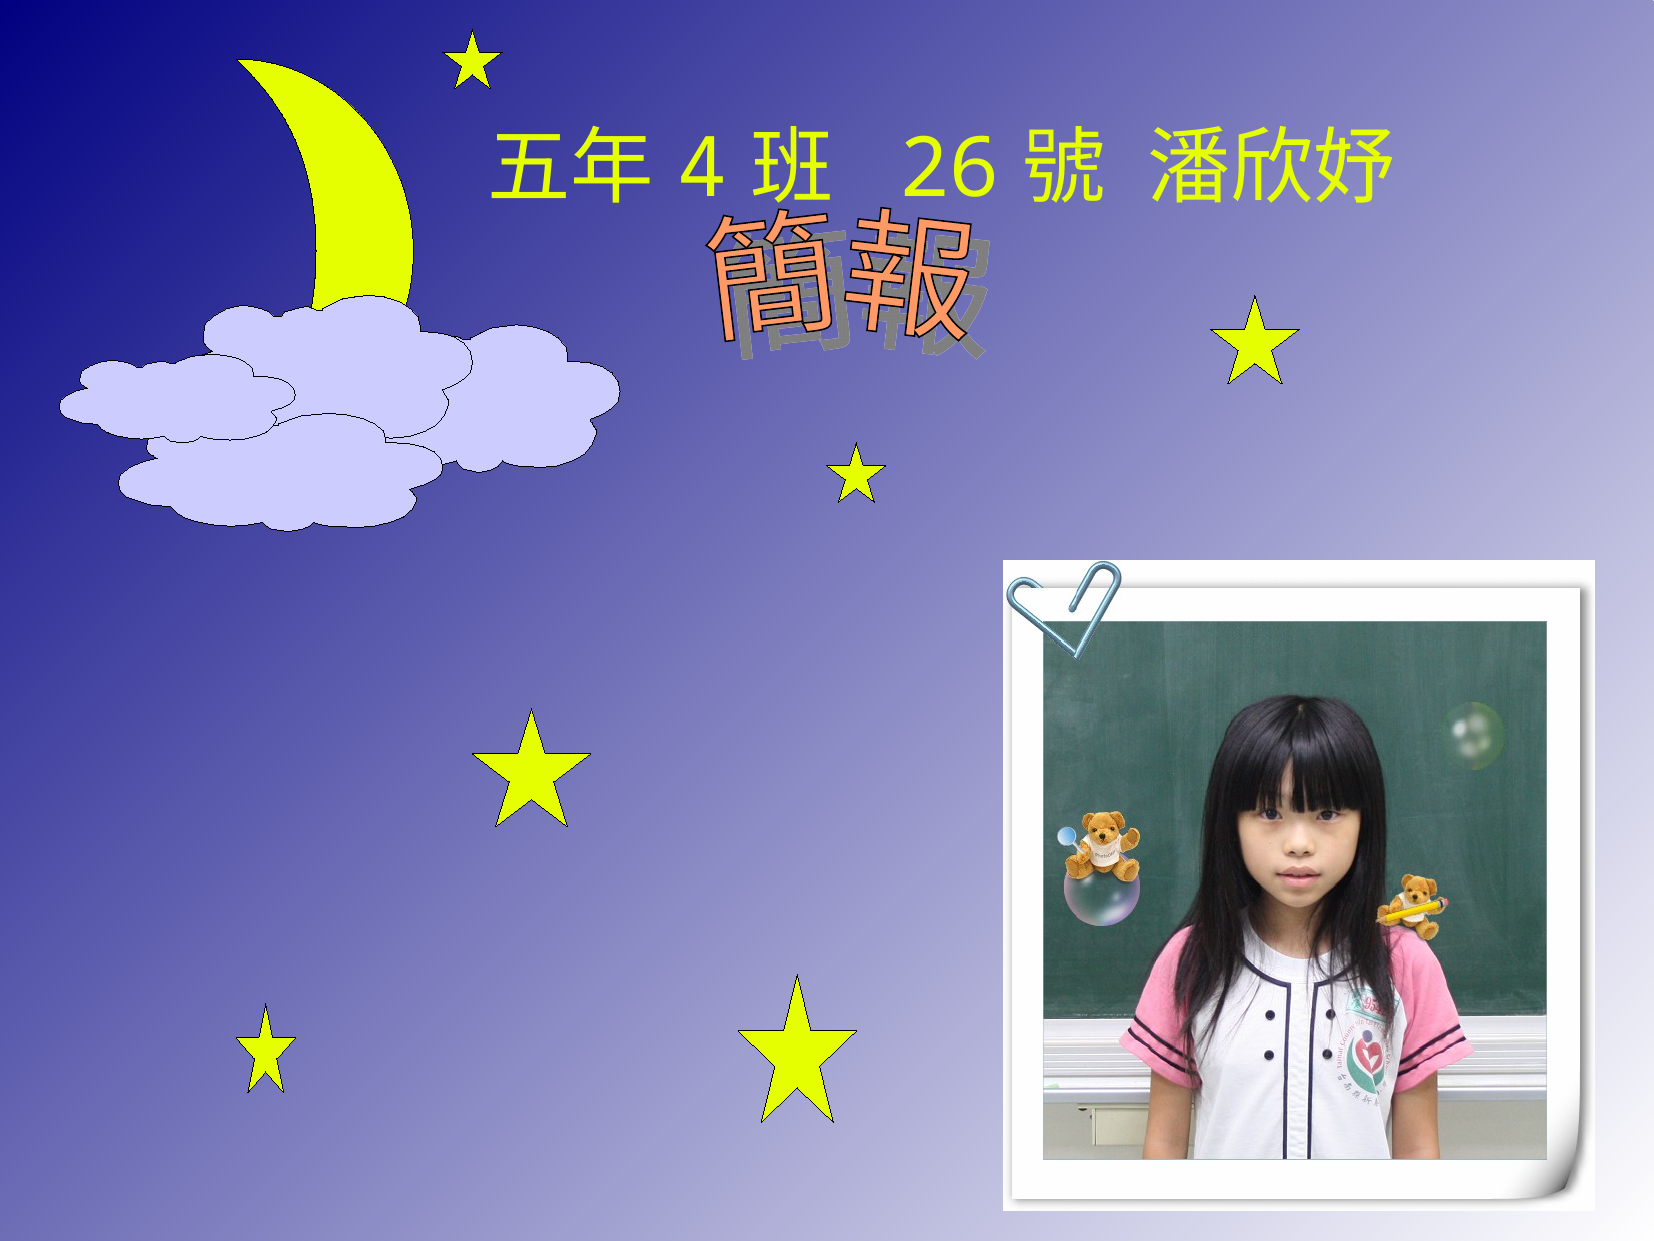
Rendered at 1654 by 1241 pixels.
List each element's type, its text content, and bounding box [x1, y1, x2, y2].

text_box [826, 442, 886, 503]
picture [1003, 560, 1595, 1211]
text_box [1210, 295, 1300, 384]
text_box [472, 708, 591, 827]
text_box [442, 29, 503, 89]
text_box 簡報 [706, 215, 767, 342]
text_box 五年4班 26號 潘欣妤 [472, 92, 1418, 207]
text_box 簡報 [748, 209, 832, 332]
text_box [738, 974, 857, 1123]
text_box 簡報 [844, 207, 911, 332]
text_box [59, 59, 621, 532]
text_box [236, 1003, 296, 1093]
text_box 簡報 [905, 218, 971, 341]
